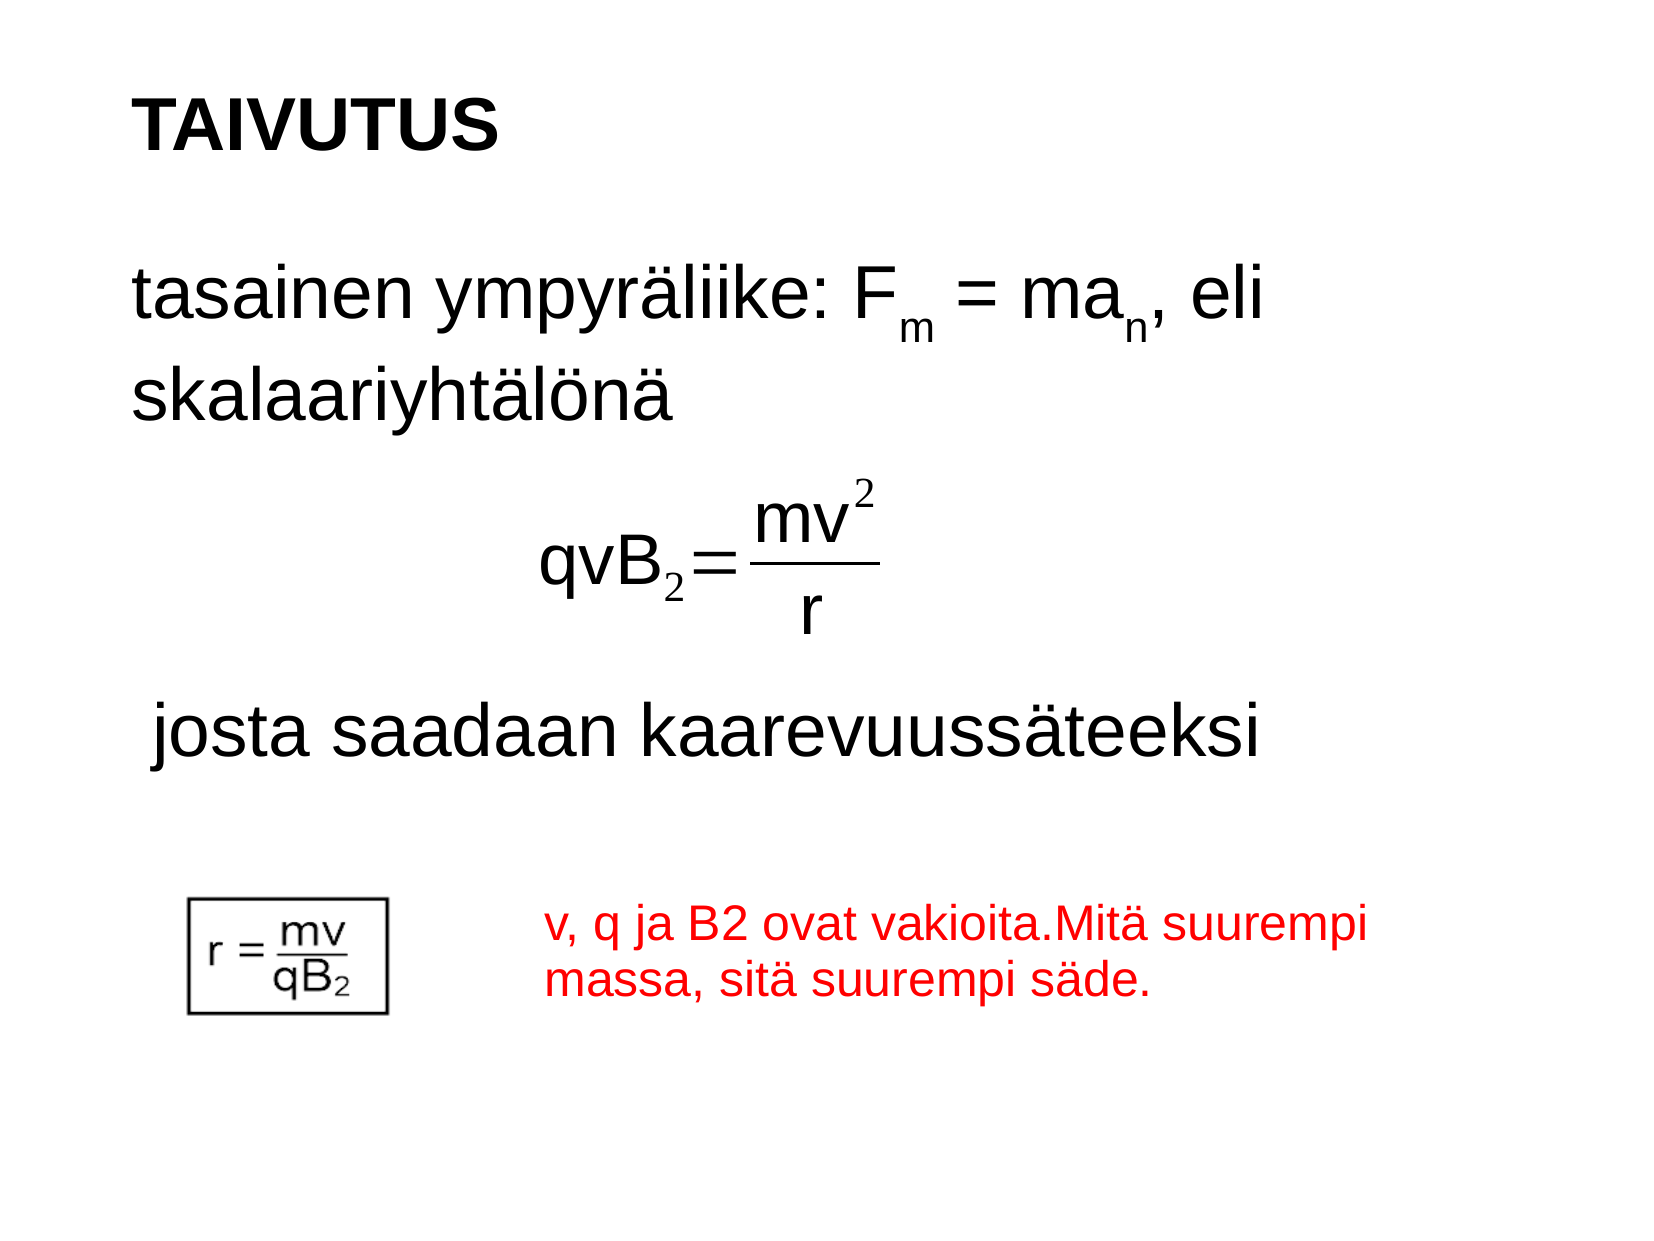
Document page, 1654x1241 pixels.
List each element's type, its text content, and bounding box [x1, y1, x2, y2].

picture [148, 850, 424, 1050]
chart [531, 469, 889, 650]
text_box TAIVUTUS tasainen ympyräliike: Fm = man, eli skalaariyhtälönä josta saadaan kaarevuussäteeksi [116, 74, 1512, 780]
text_box v, q ja B2 ovat vakioita.Mitä suurempi massa, sitä suurempi säde. [529, 888, 1418, 1028]
